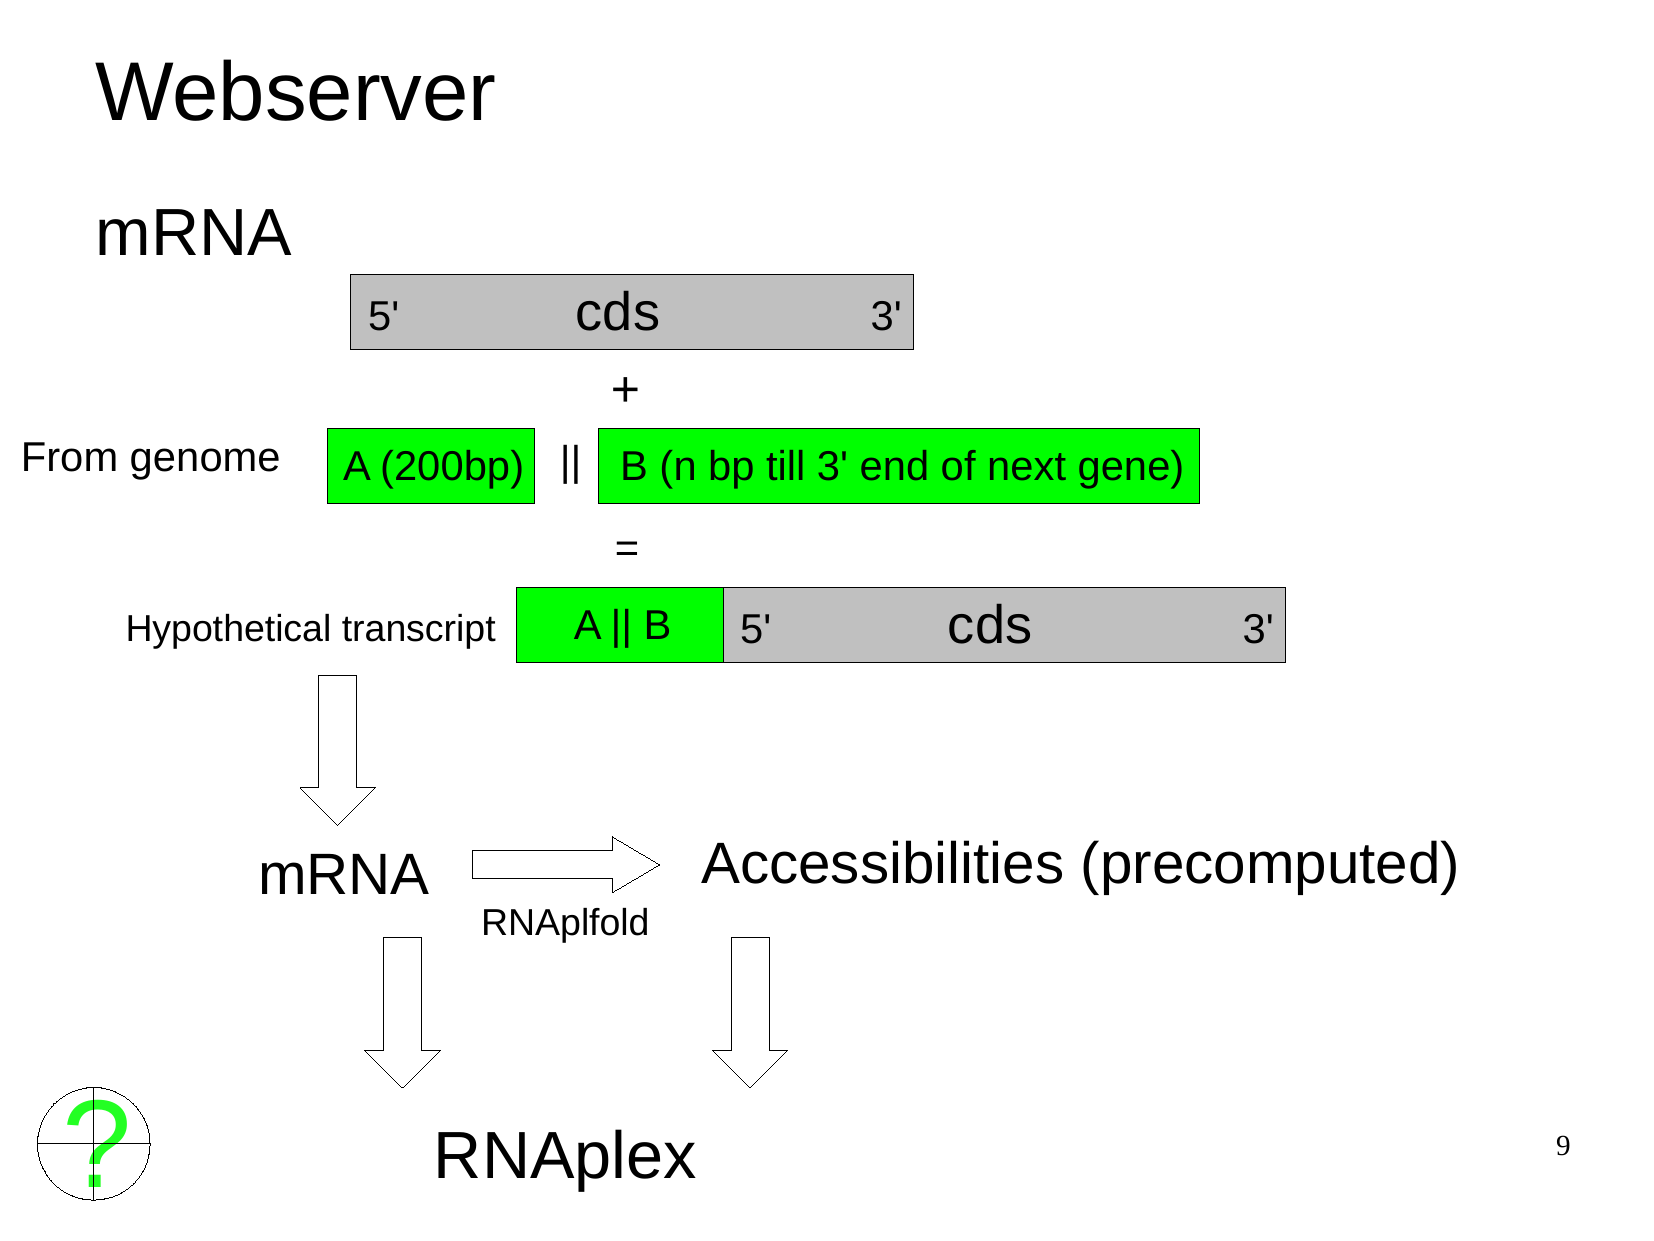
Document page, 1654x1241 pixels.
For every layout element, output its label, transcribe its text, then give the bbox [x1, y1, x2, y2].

text_box Webserver [75, 37, 512, 146]
text_box + [589, 353, 655, 425]
text_box B (n bp till 3' end of next gene) [598, 428, 1200, 504]
text_box From genome [0, 426, 301, 488]
text_box ? [37, 1087, 93, 1143]
text_box RNAplex [413, 1110, 713, 1201]
text_box ? [94, 1144, 101, 1150]
text_box A (200bp) [327, 428, 535, 504]
text_box mRNA [75, 187, 308, 278]
text_box 5' cds 3' [724, 587, 1286, 663]
text_box ? [94, 1087, 151, 1143]
text_box mRNA [237, 834, 445, 915]
text_box ? [37, 1144, 93, 1201]
text_box || [538, 430, 597, 526]
text_box RNAplfold [460, 894, 700, 952]
text_box = [594, 517, 655, 579]
text_box ? [94, 1144, 151, 1201]
text_box 5' cds 3' [350, 274, 914, 350]
text_box Accessibilities (precomputed) [680, 823, 1477, 904]
text_box ? [94, 1109, 116, 1143]
text_box A || B [516, 587, 724, 663]
text_box Hypothetical transcript [104, 600, 511, 657]
